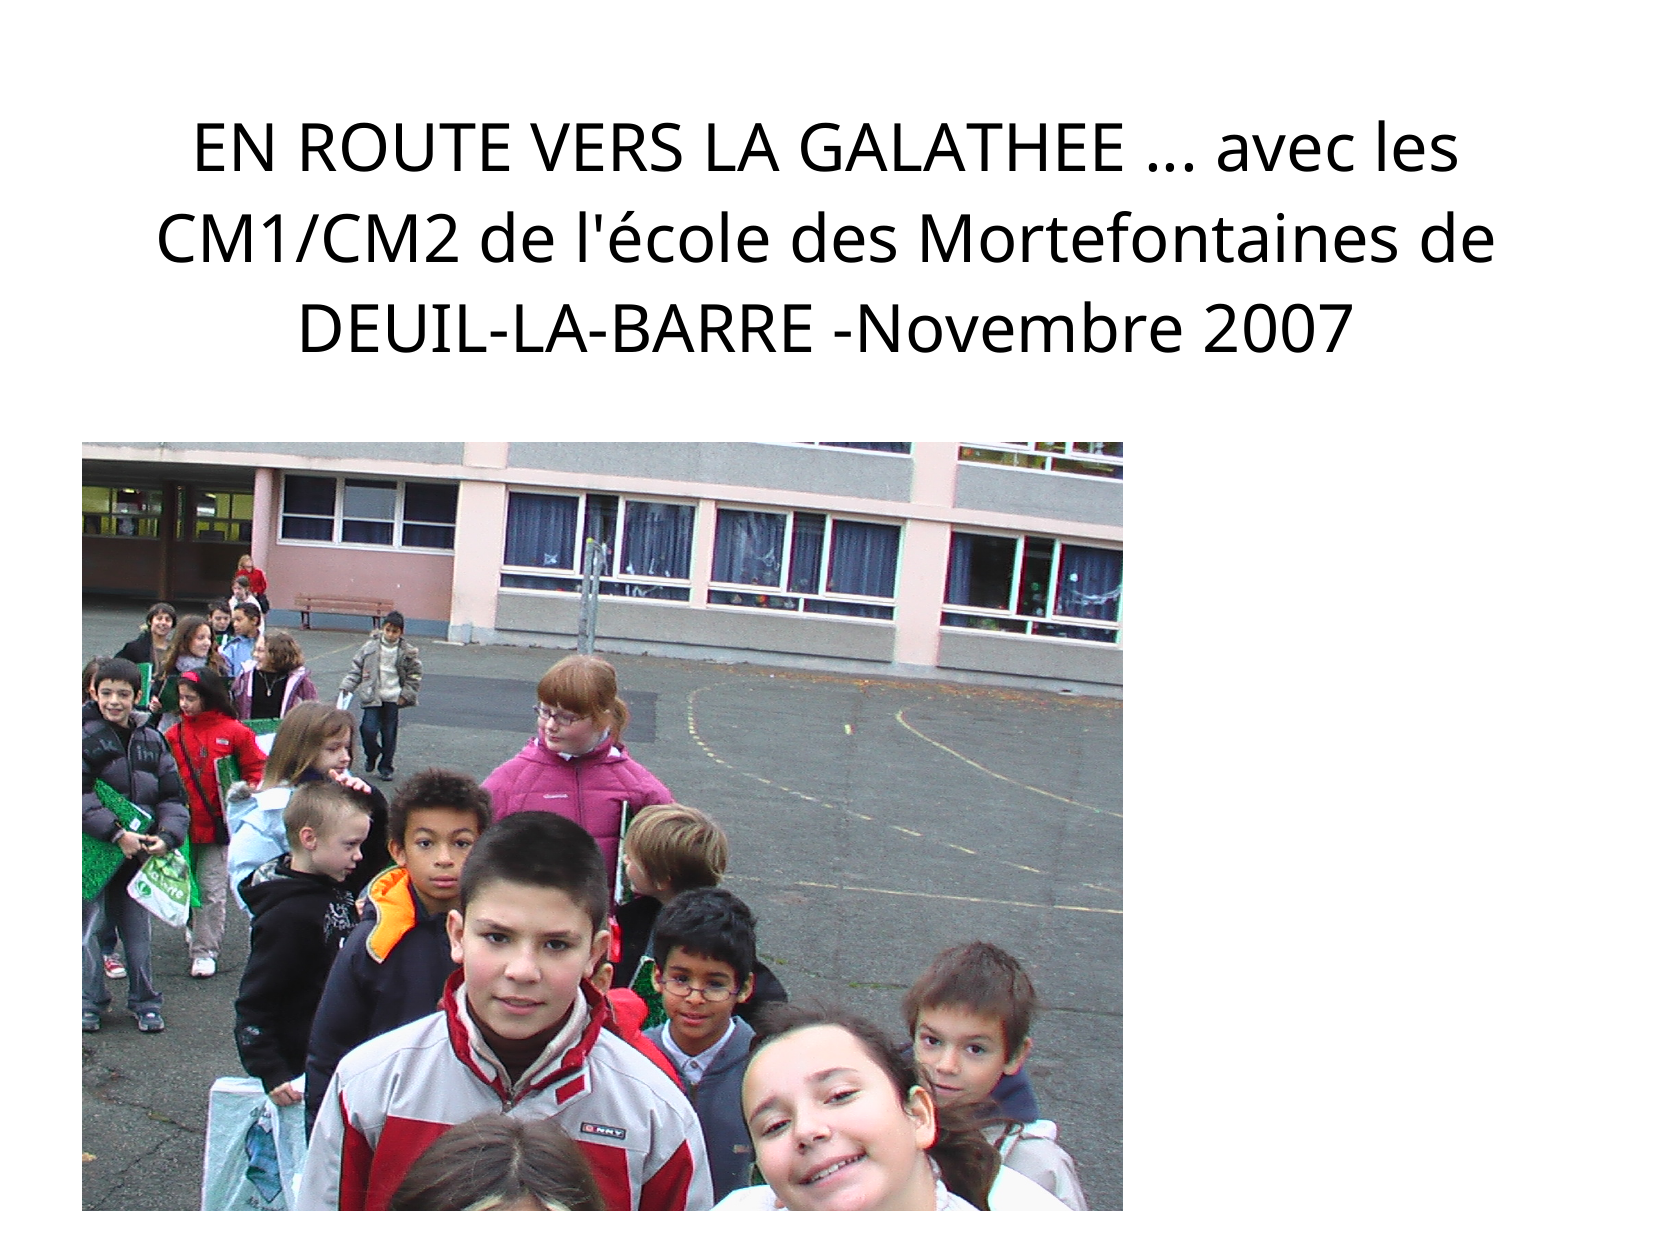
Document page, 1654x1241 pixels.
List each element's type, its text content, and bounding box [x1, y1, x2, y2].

title EN ROUTE VERS LA GALATHEE ... avec les CM1/CM2 de l'école des Mortefontaines de DEUIL-LA-BARRE -Novembre 2007 [82, 59, 1571, 414]
picture [82, 442, 1123, 1211]
